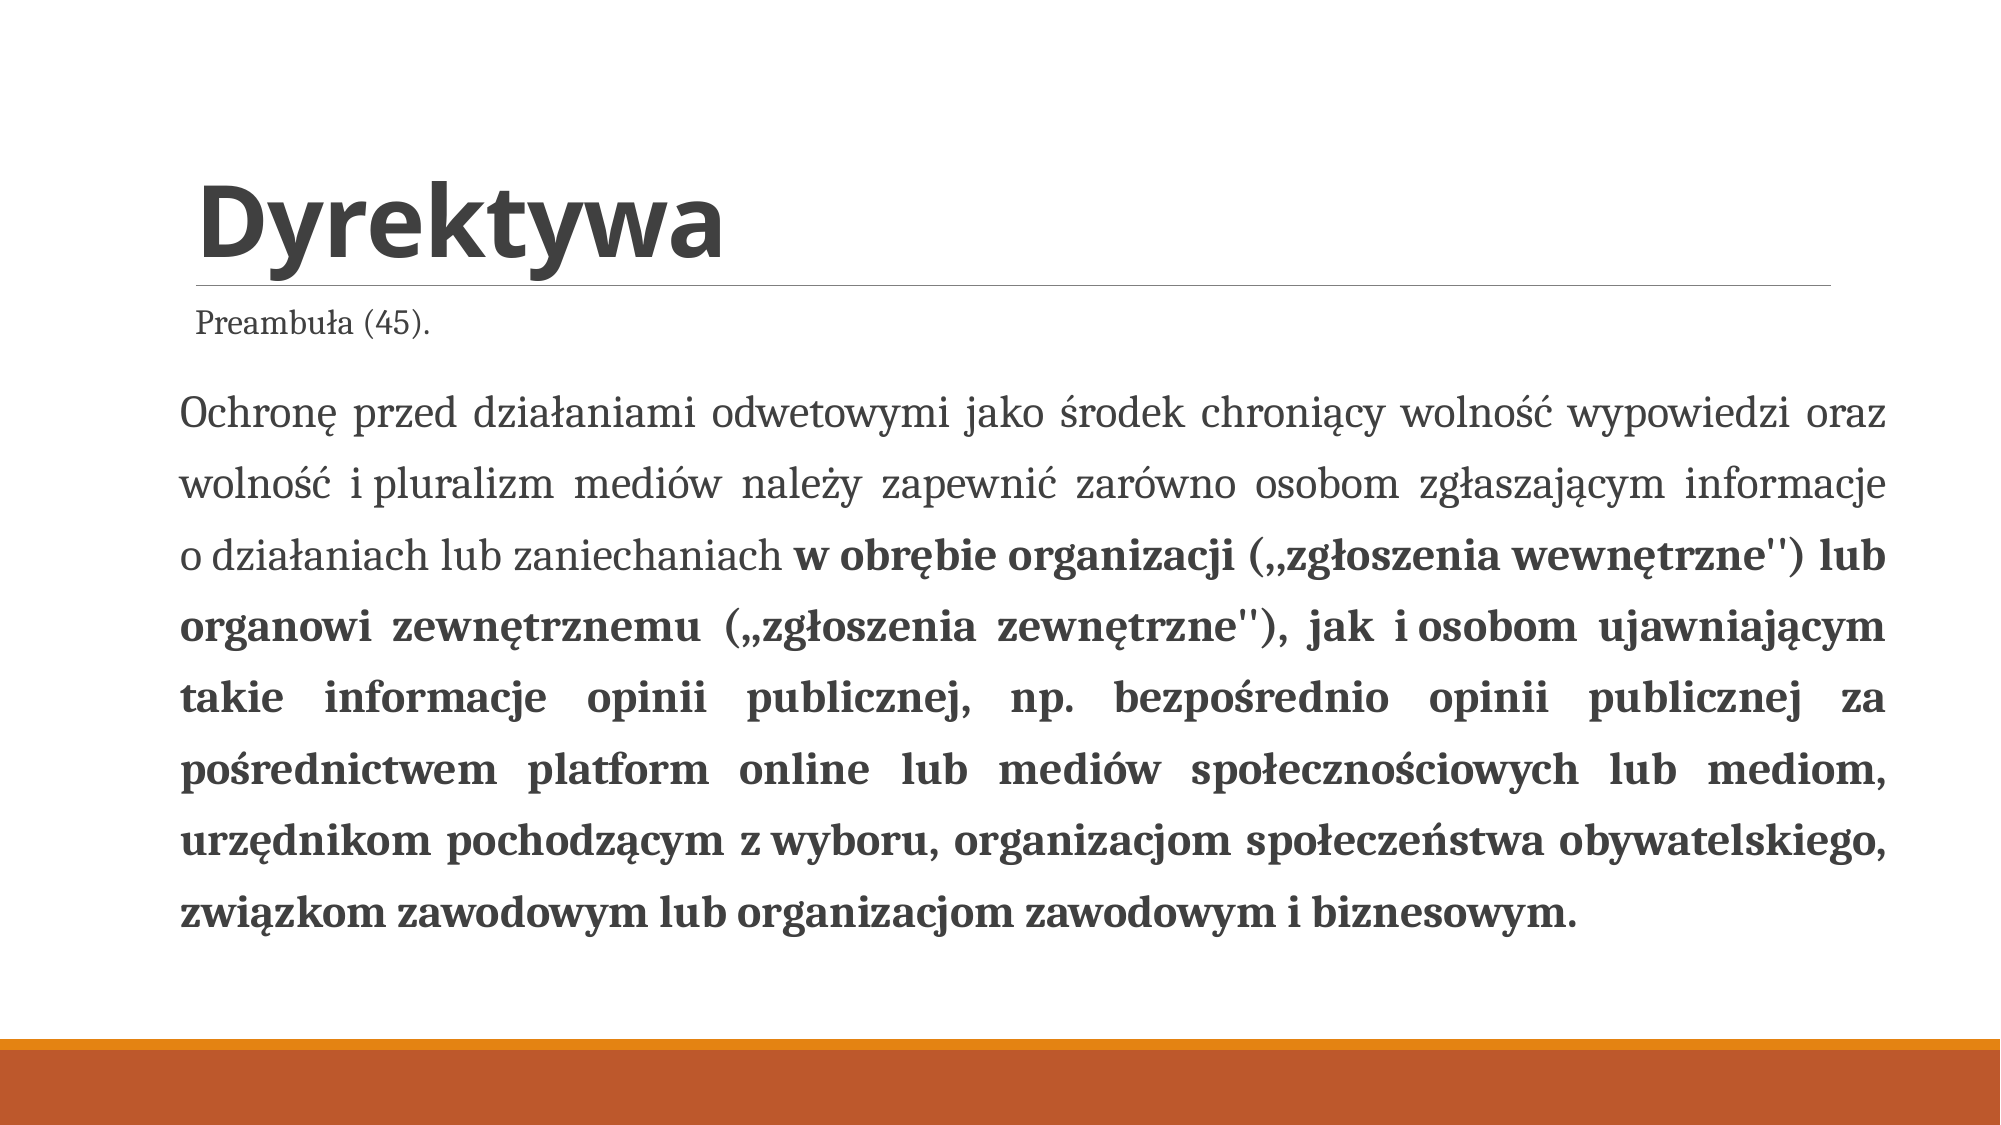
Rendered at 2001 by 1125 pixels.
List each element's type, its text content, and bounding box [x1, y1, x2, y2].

list Preambuła (45). Ochronę przed działaniami odwetowymi jako środek chroniący wolność wypowiedzi oraz wolność i pluralizm mediów należy zapewnić zarówno osobom zgłaszającym informacje o działaniach lub zaniechaniach w obrębie organizacji (,,zgłoszenia wewnętrzne'') lub organowi zewnętrznemu (,,zgłoszenia zewnętrzne''), jak i osobom ujawniającym takie informacje opinii publicznej, np. bezpośrednio opinii publicznej za pośrednictwem platform online lub mediów społecznościowych lub mediom, urzędnikom pochodzącym z wyboru, organizacjom społeczeństwa obywatelskiego, związkom zawodowym lub organizacjom zawodowym i biznesowym. [180, 302, 1910, 1045]
title Dyrektywa [180, 47, 1831, 286]
